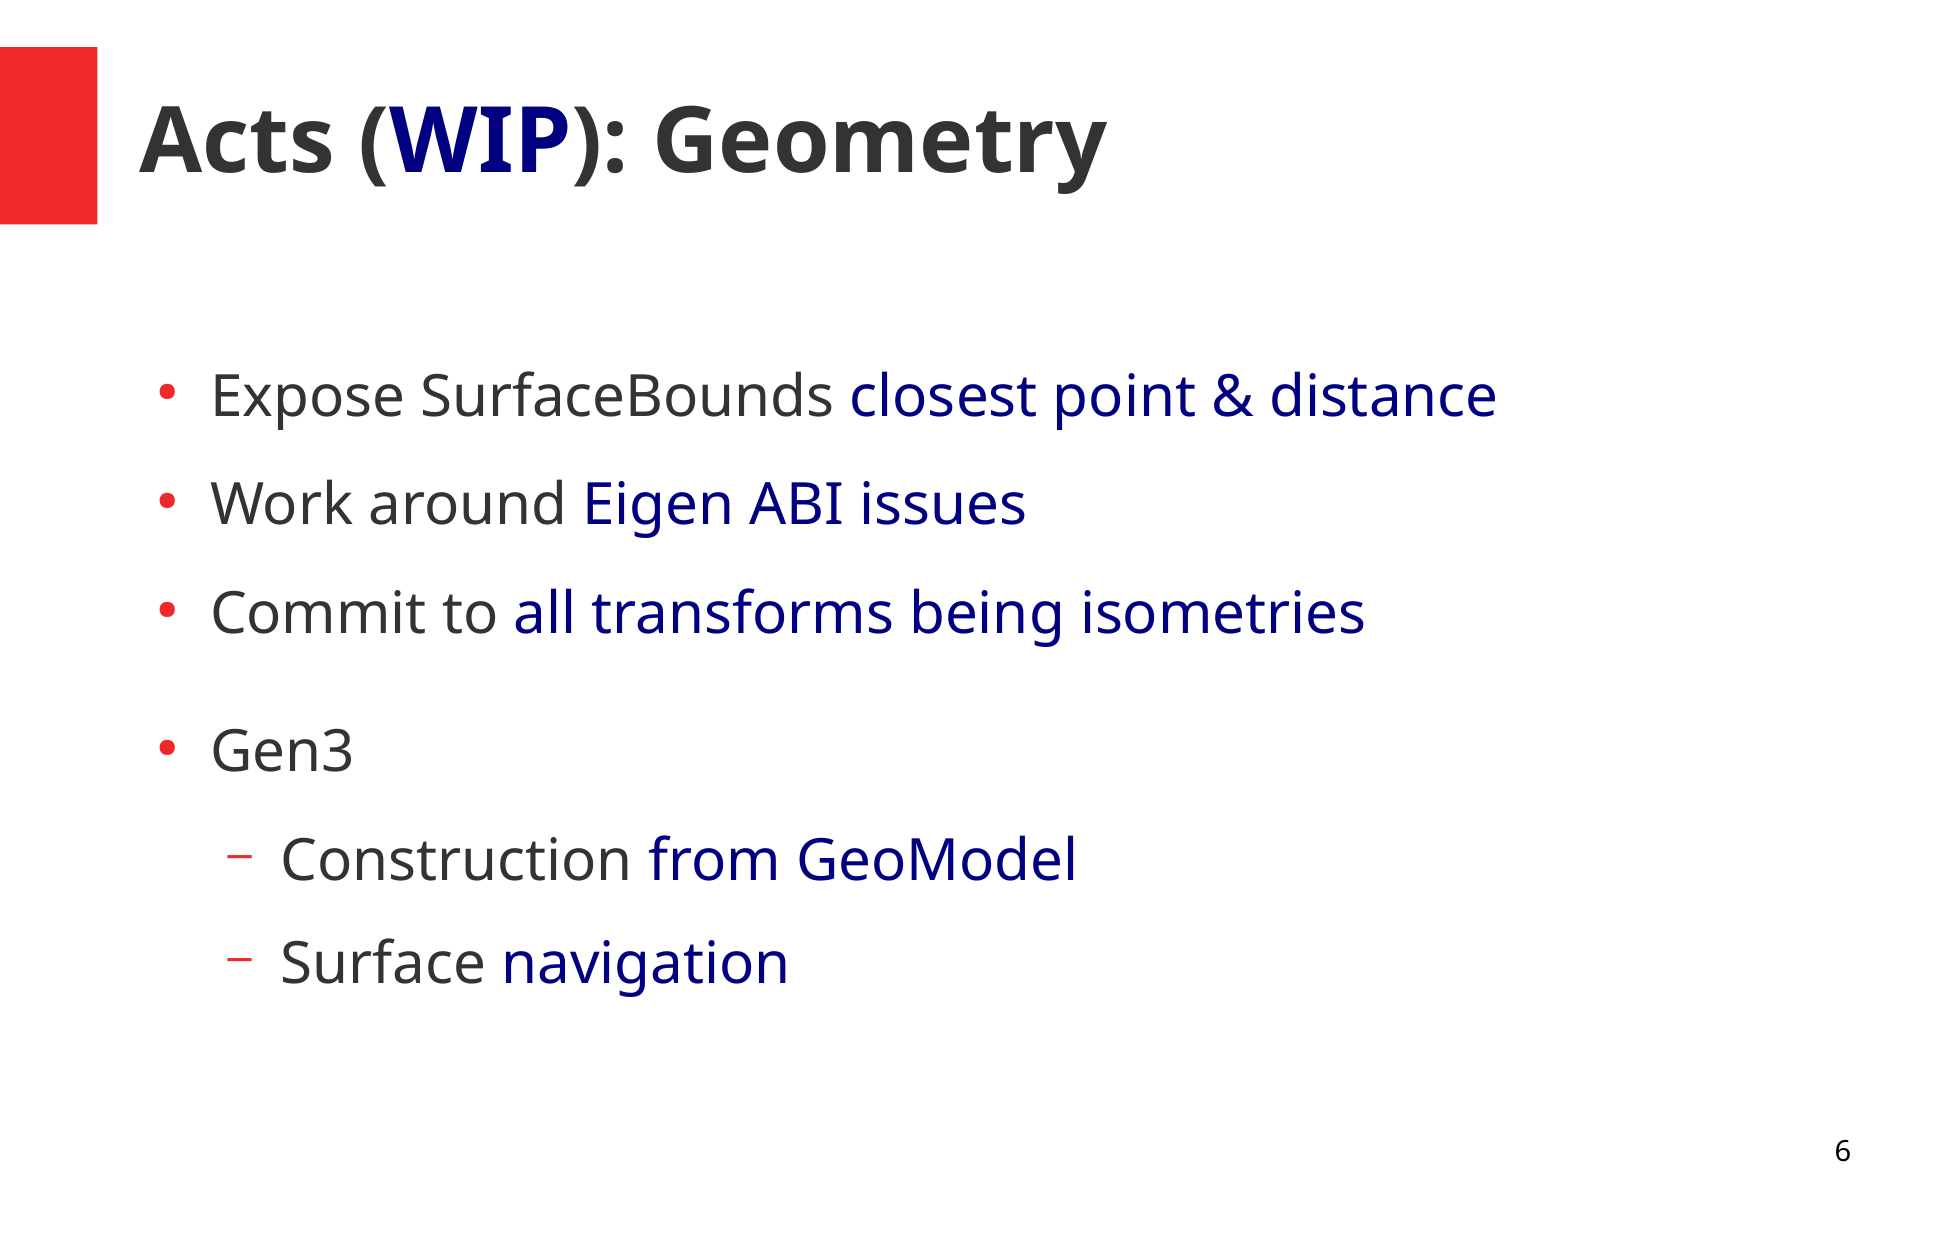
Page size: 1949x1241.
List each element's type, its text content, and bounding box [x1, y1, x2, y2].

title Acts (WIP): Geometry [139, 49, 1852, 225]
list Expose SurfaceBounds closest point & distance Work around Eigen ABI issues Commit to all transforms being isometries Gen3 Construction from GeoModel Surface navigation [139, 224, 1810, 1130]
